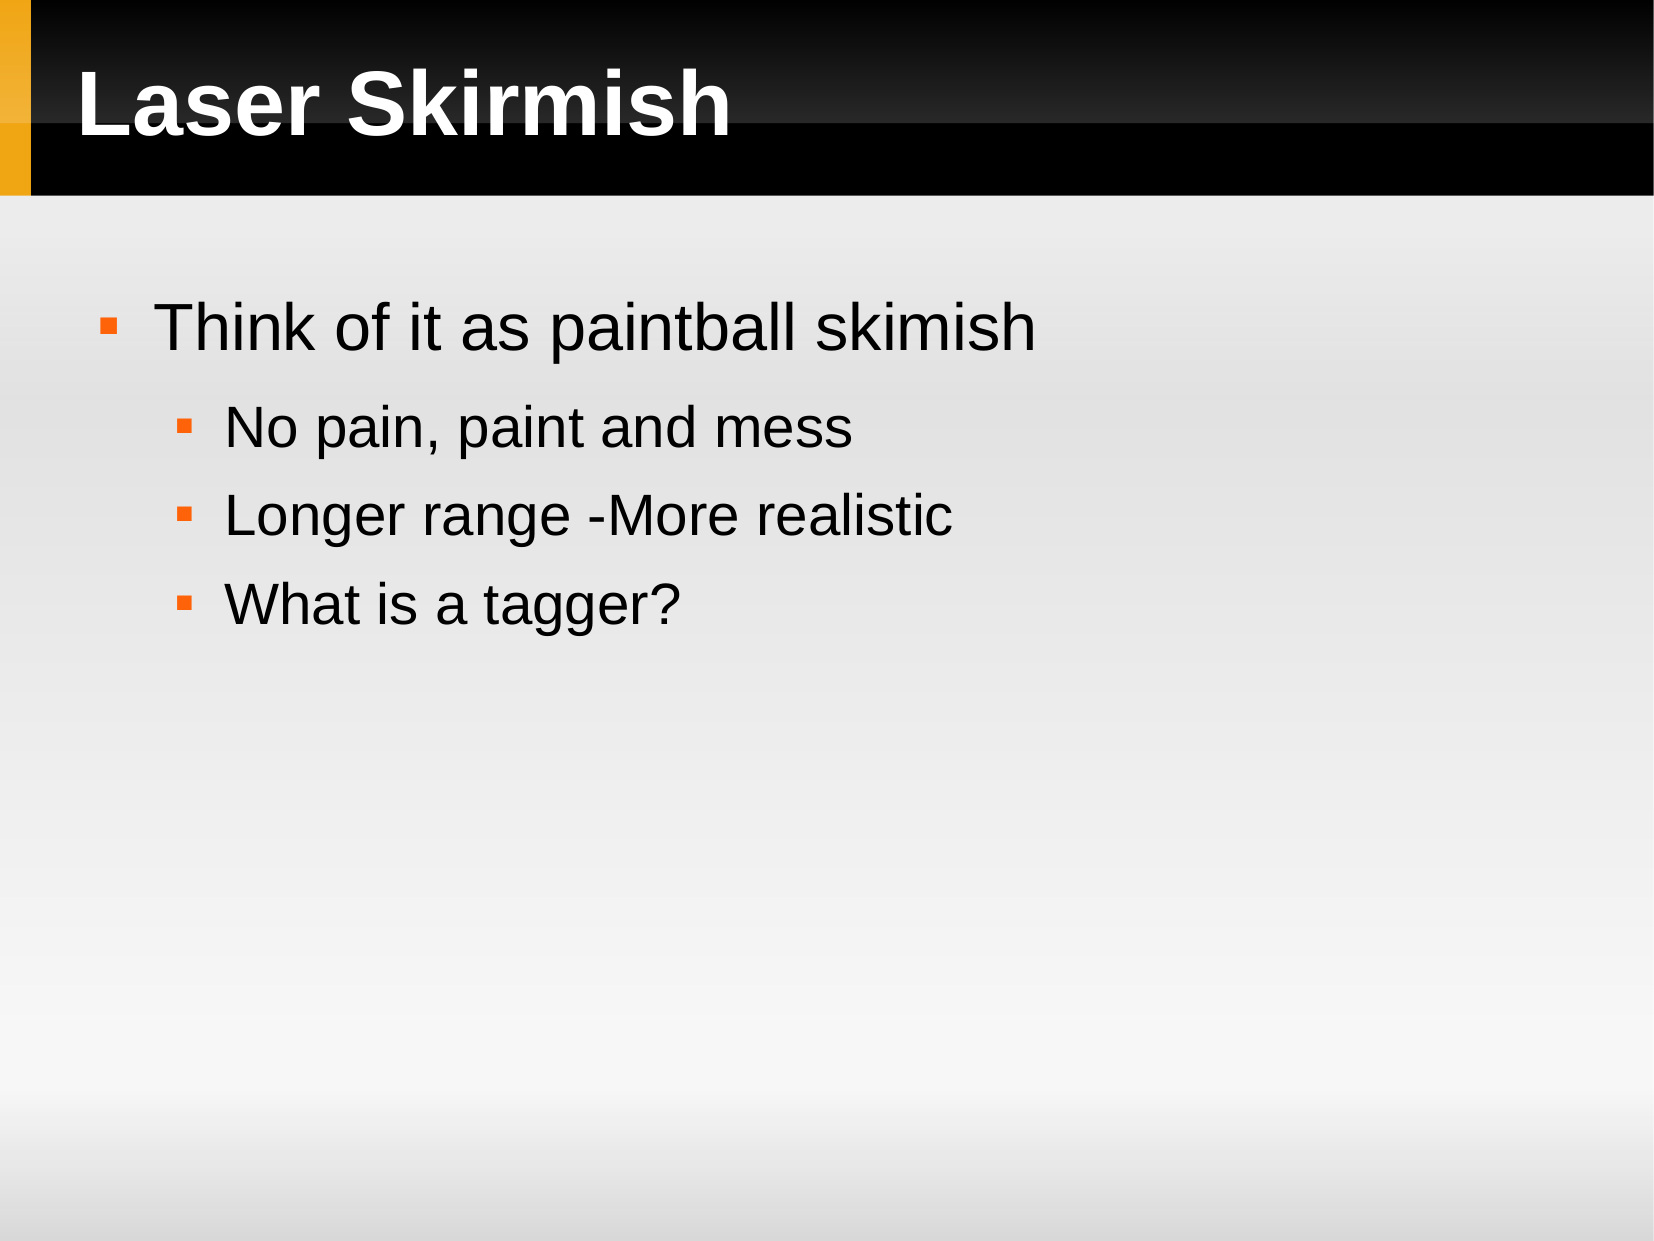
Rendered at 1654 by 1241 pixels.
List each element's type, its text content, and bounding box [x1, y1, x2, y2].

picture [0, 0, 1654, 1241]
title Laser Skirmish [76, 7, 1565, 200]
list Think of it as paintball skimish No pain, paint and mess Longer range -More realistic What is a tagger? [82, 290, 1571, 1094]
